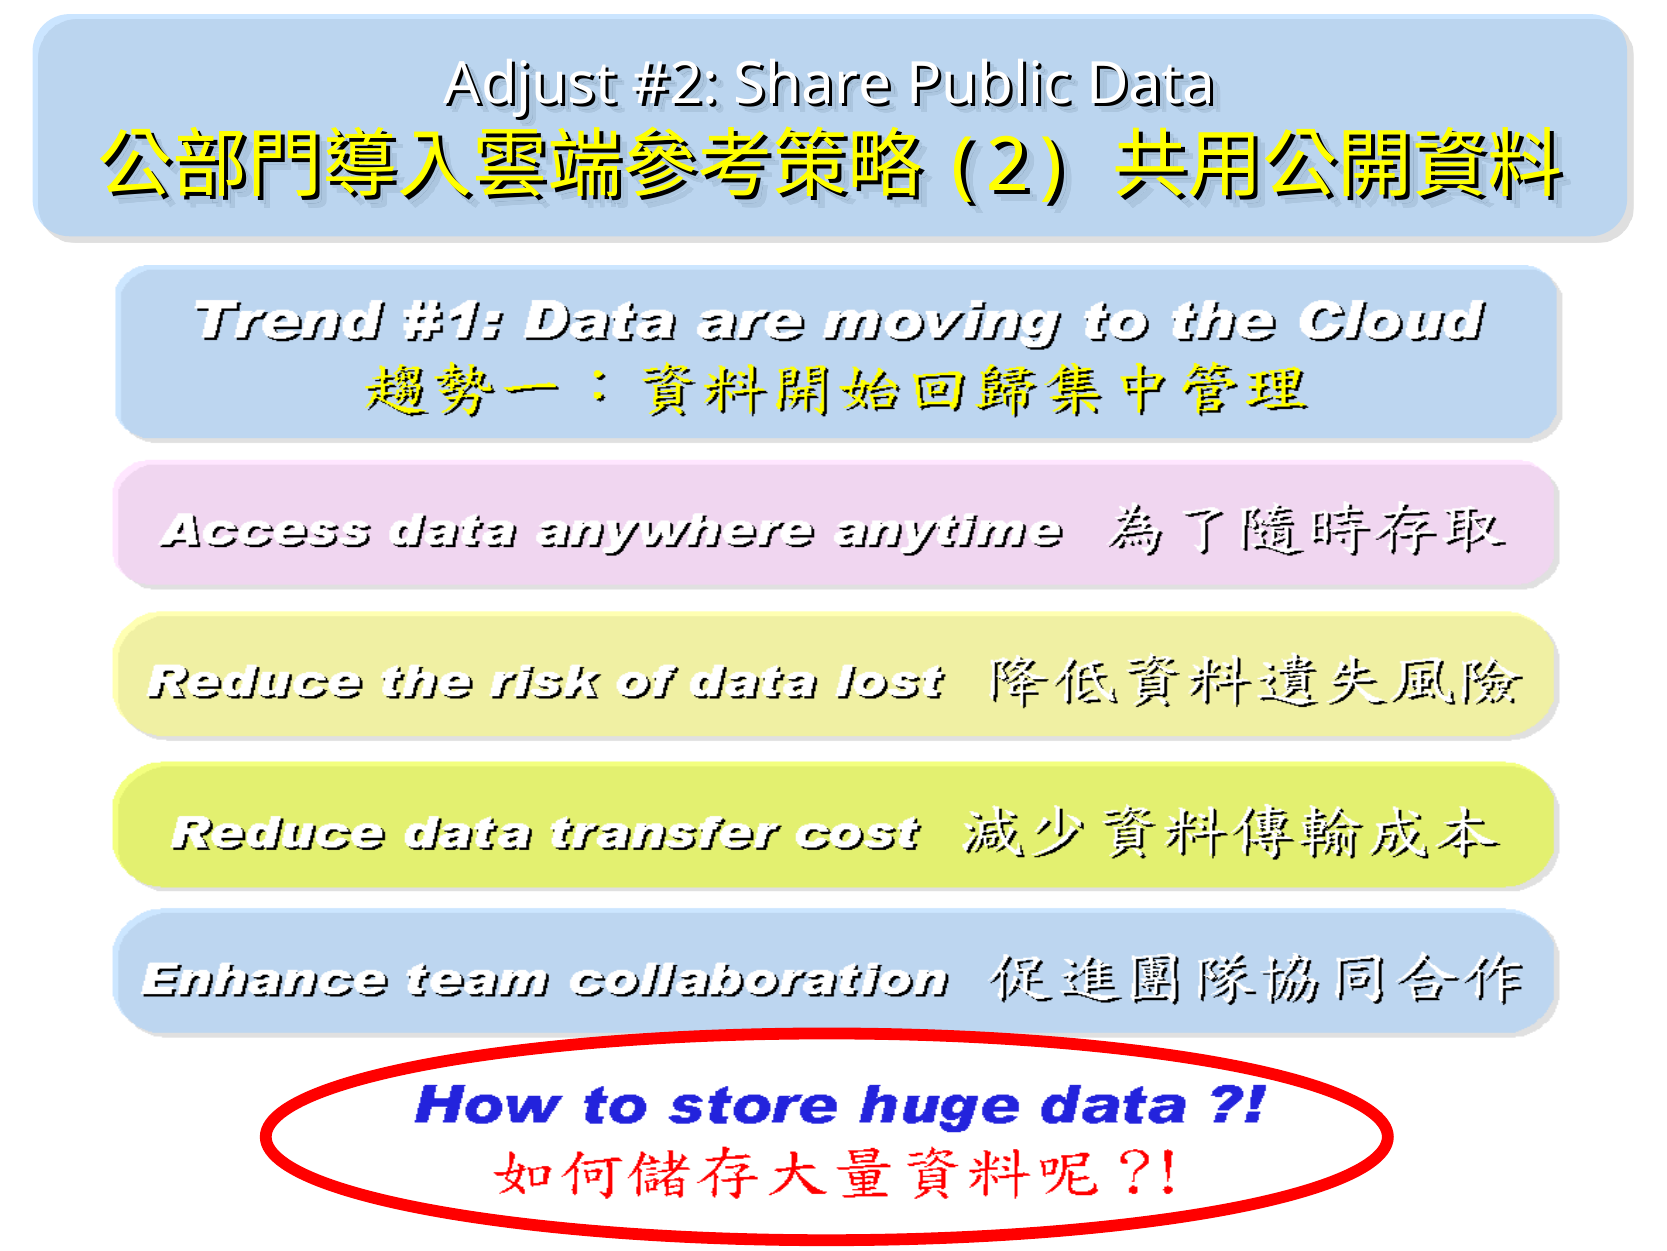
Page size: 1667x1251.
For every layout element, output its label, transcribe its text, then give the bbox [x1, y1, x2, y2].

picture [86, 265, 1595, 1211]
text_box Adjust #2: Share Public Data 公部門導入雲端參考策略(2) 共用公開資料 [32, 14, 1628, 237]
picture [272, 1040, 1381, 1211]
